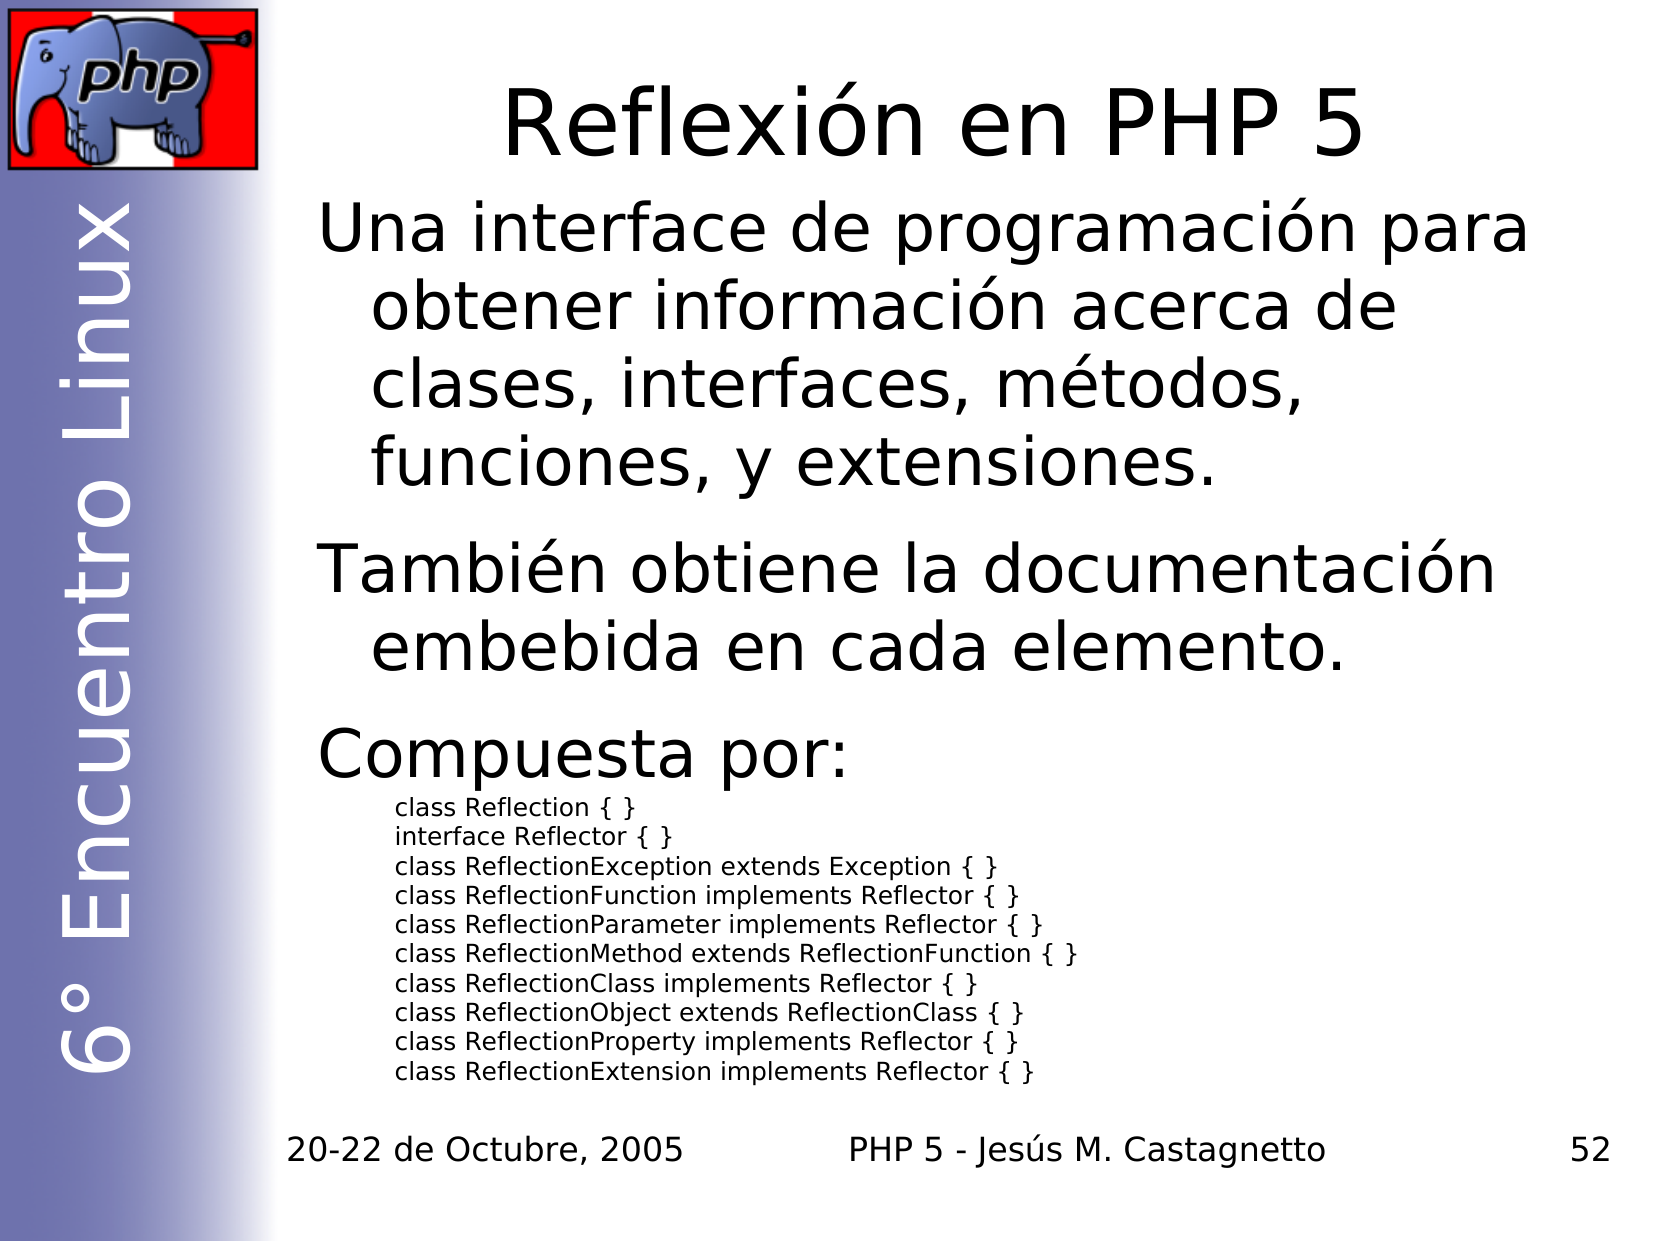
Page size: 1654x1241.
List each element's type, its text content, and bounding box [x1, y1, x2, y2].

list Una interface de programación para obtener información acerca de clases, interfaces, métodos, funciones, y extensiones. También obtiene la documentación embebida en cada elemento. Compuesta por: class Reflection { } interface Reflector { } class ReflectionException extends Exception { } class ReflectionFunction implements Reflector { } class ReflectionParameter implements Reflector { } class ReflectionMethod extends ReflectionFunction { } class ReflectionClass implements Reflector { } class ReflectionObject extends ReflectionClass { } class ReflectionProperty implements Reflector { } class ReflectionExtension implements Reflector { } [300, 189, 1571, 1087]
title Reflexión en PHP 5 [300, 19, 1571, 189]
picture [0, 0, 1654, 1241]
